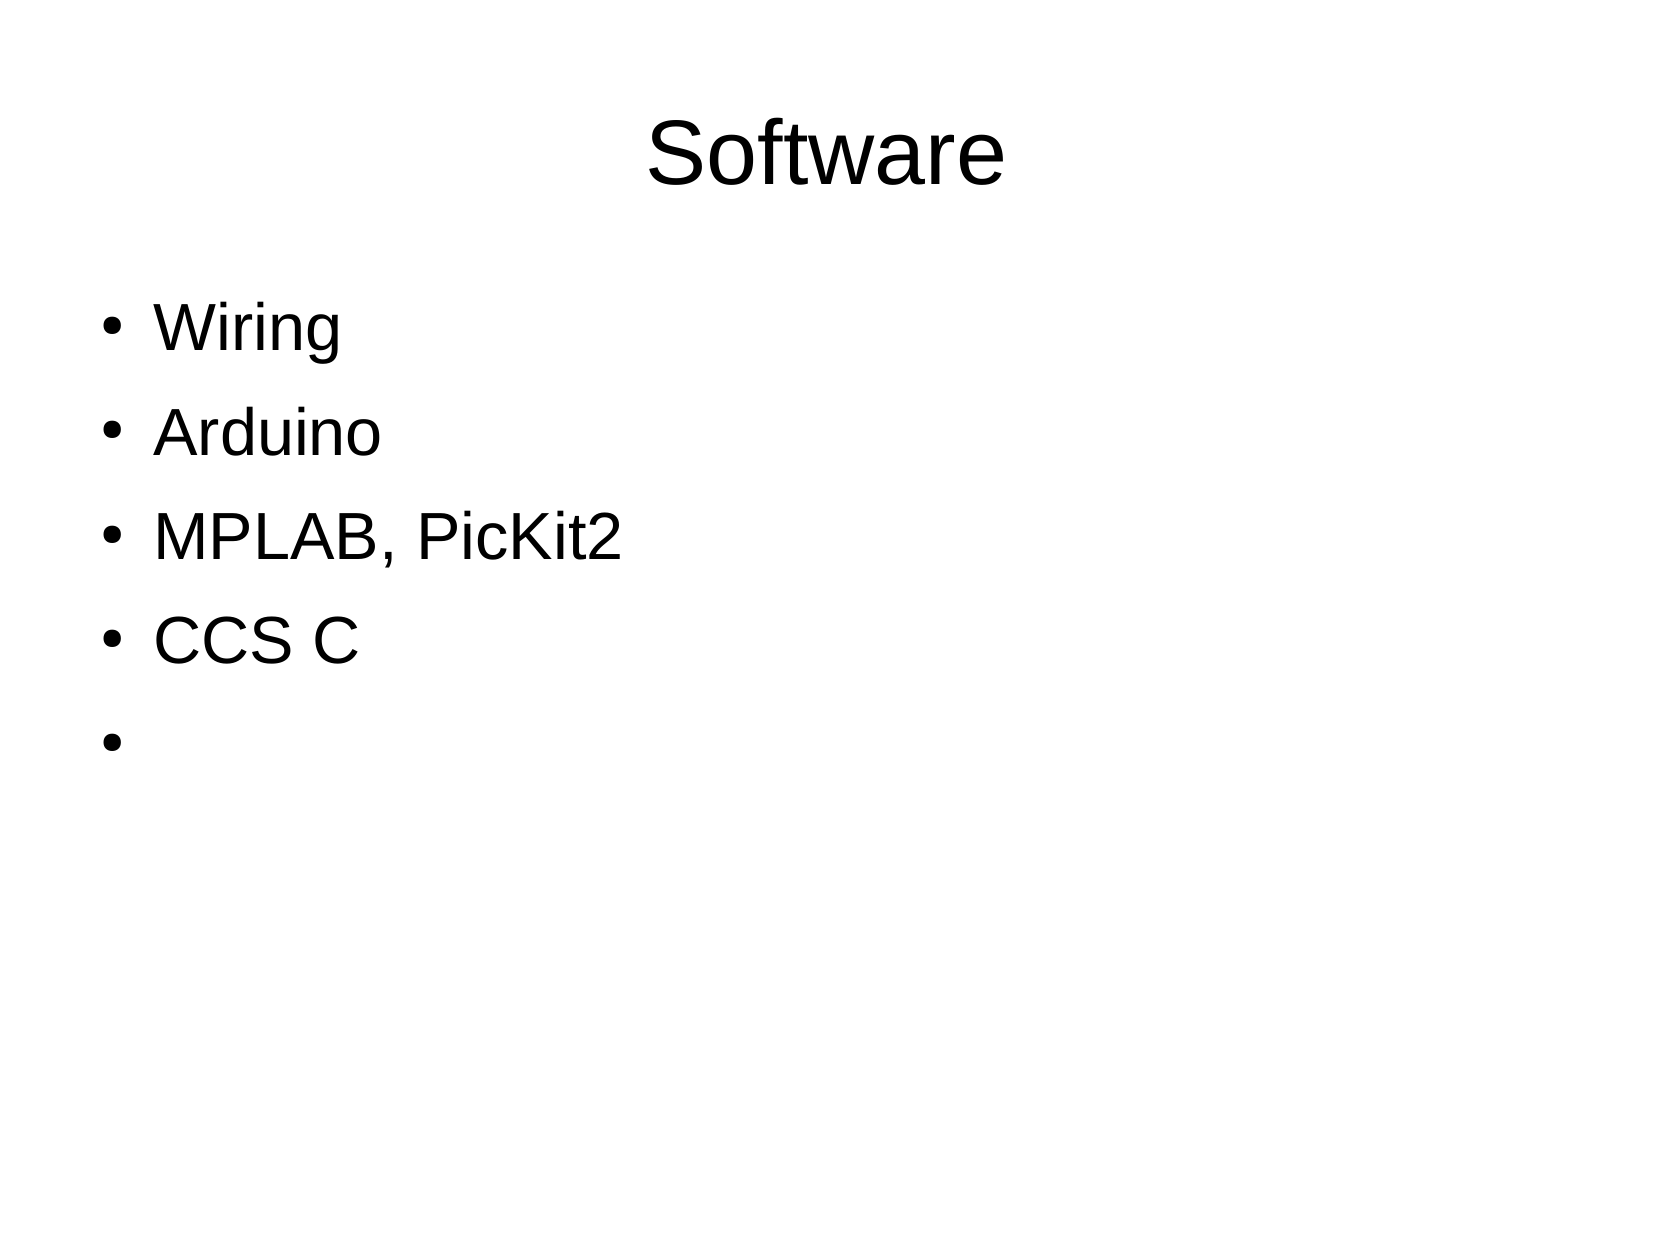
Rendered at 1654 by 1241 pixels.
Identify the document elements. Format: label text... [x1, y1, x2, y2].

title Software [82, 49, 1571, 257]
list Wiring Arduino MPLAB, PicKit2 CCS C [82, 290, 1571, 1109]
